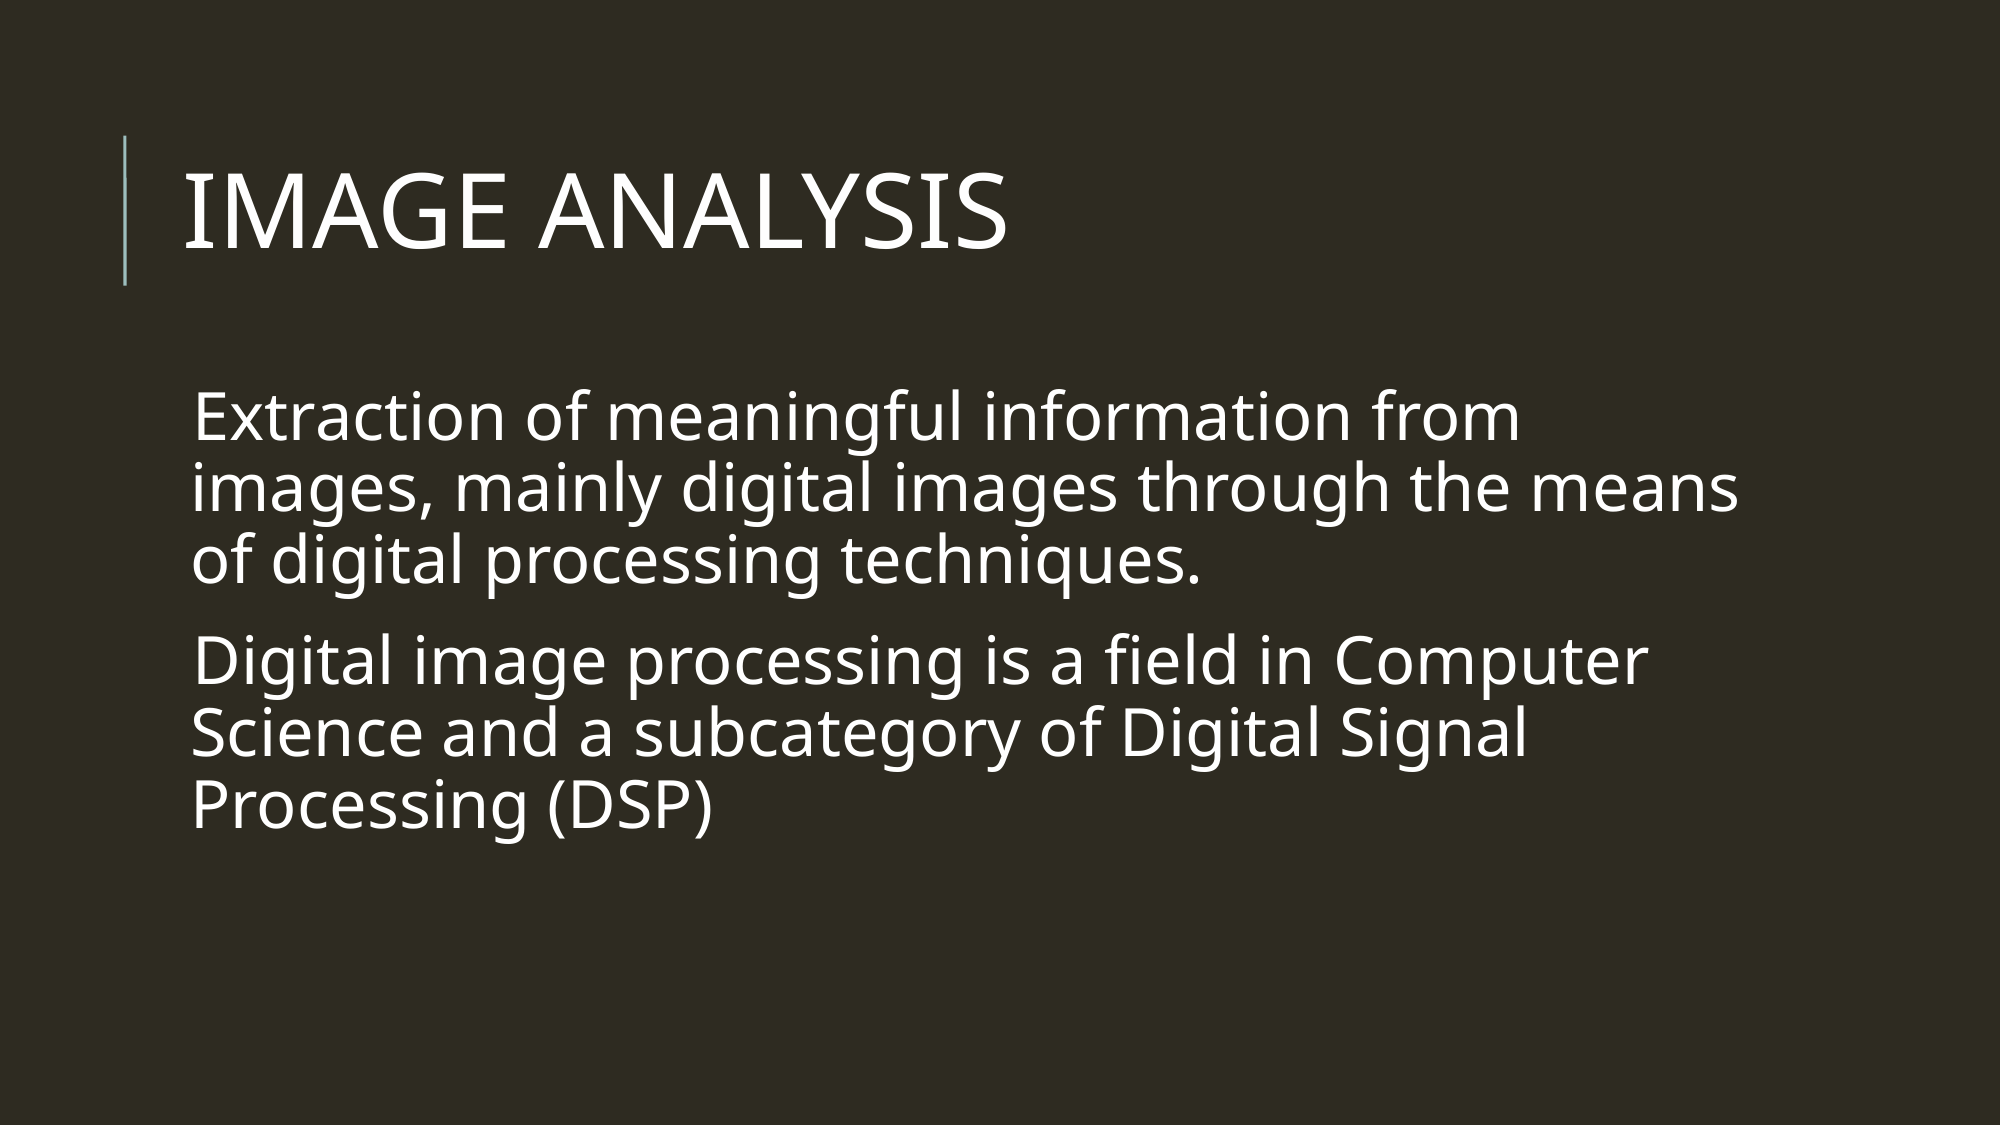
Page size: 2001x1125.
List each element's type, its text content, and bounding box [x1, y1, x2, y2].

title IMAGE ANALYSIS [168, 96, 1763, 342]
list Extraction of meaningful information from images, mainly digital images through the means of digital processing techniques. Digital image processing is a field in Computer Science and a subcategory of Digital Signal Processing (DSP) [168, 375, 1763, 1035]
